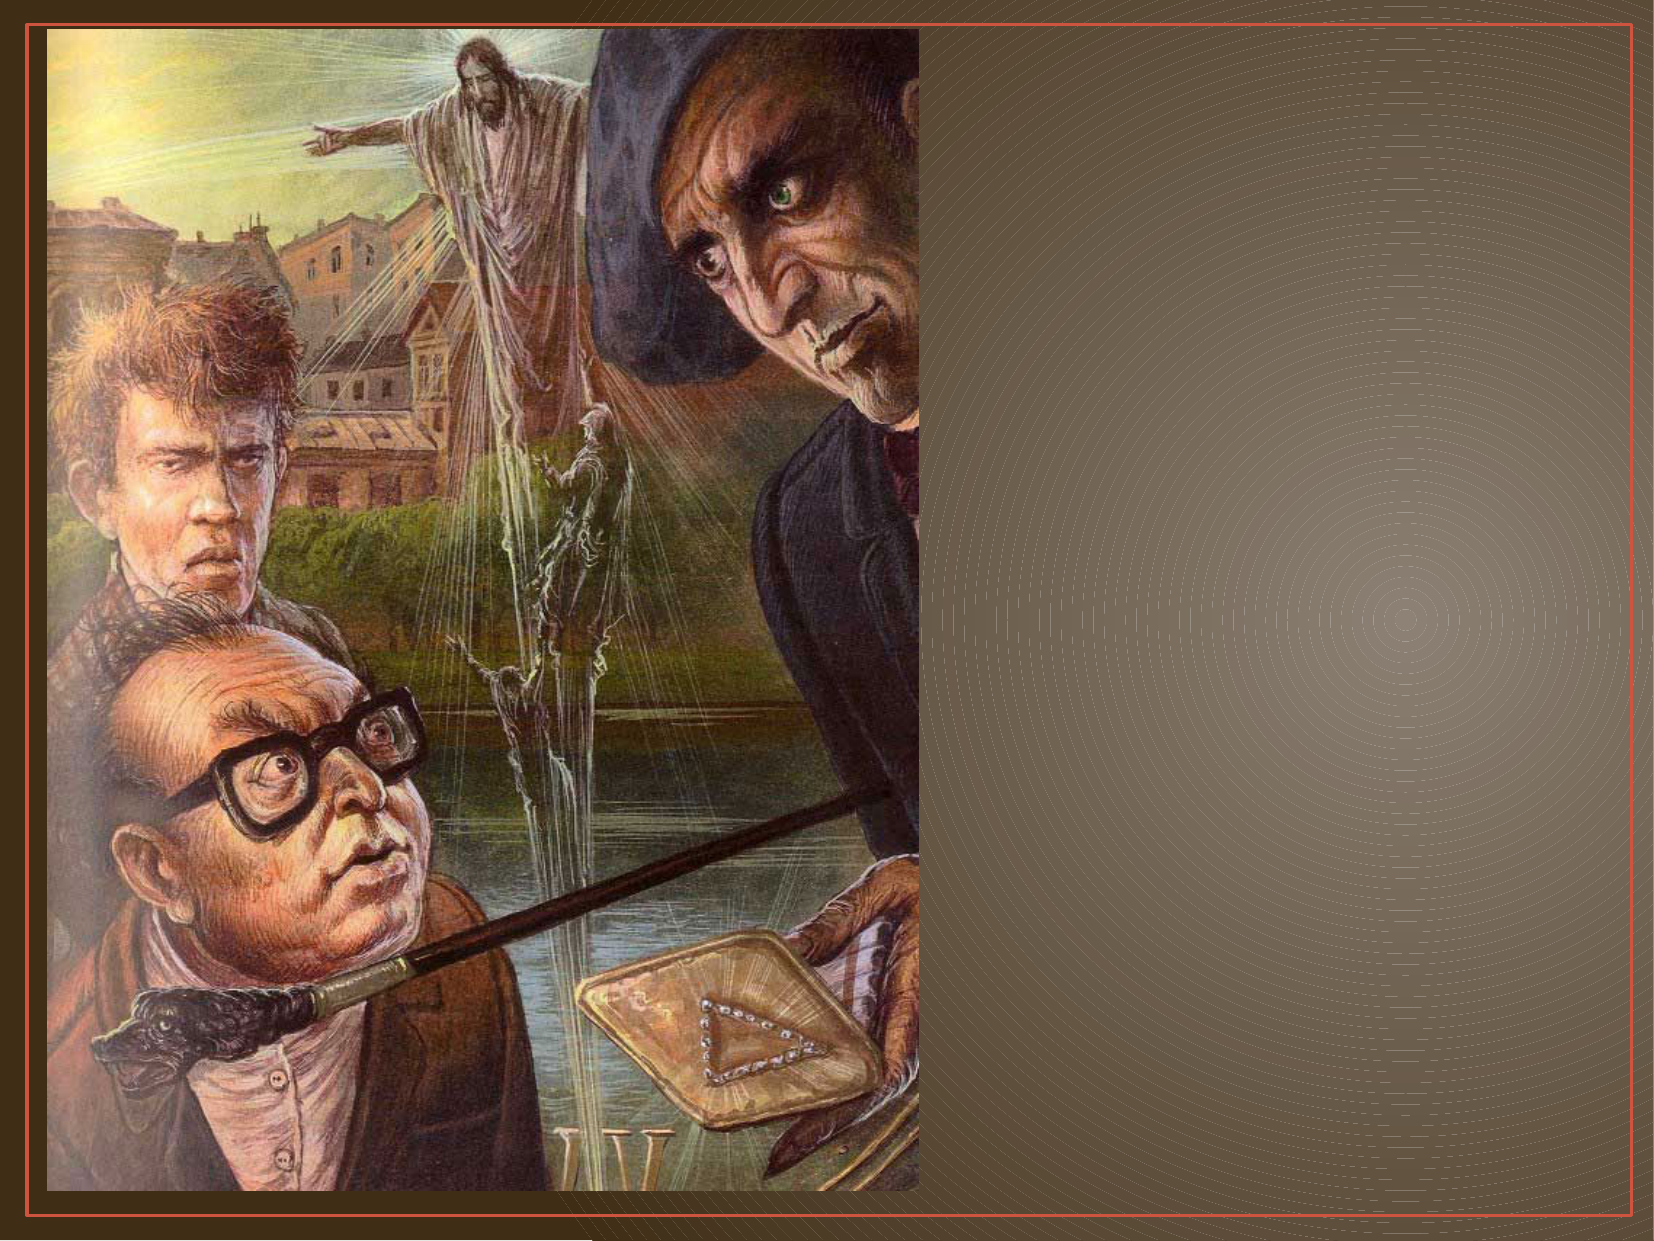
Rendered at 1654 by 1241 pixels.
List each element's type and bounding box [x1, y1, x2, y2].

picture [47, 29, 919, 1191]
